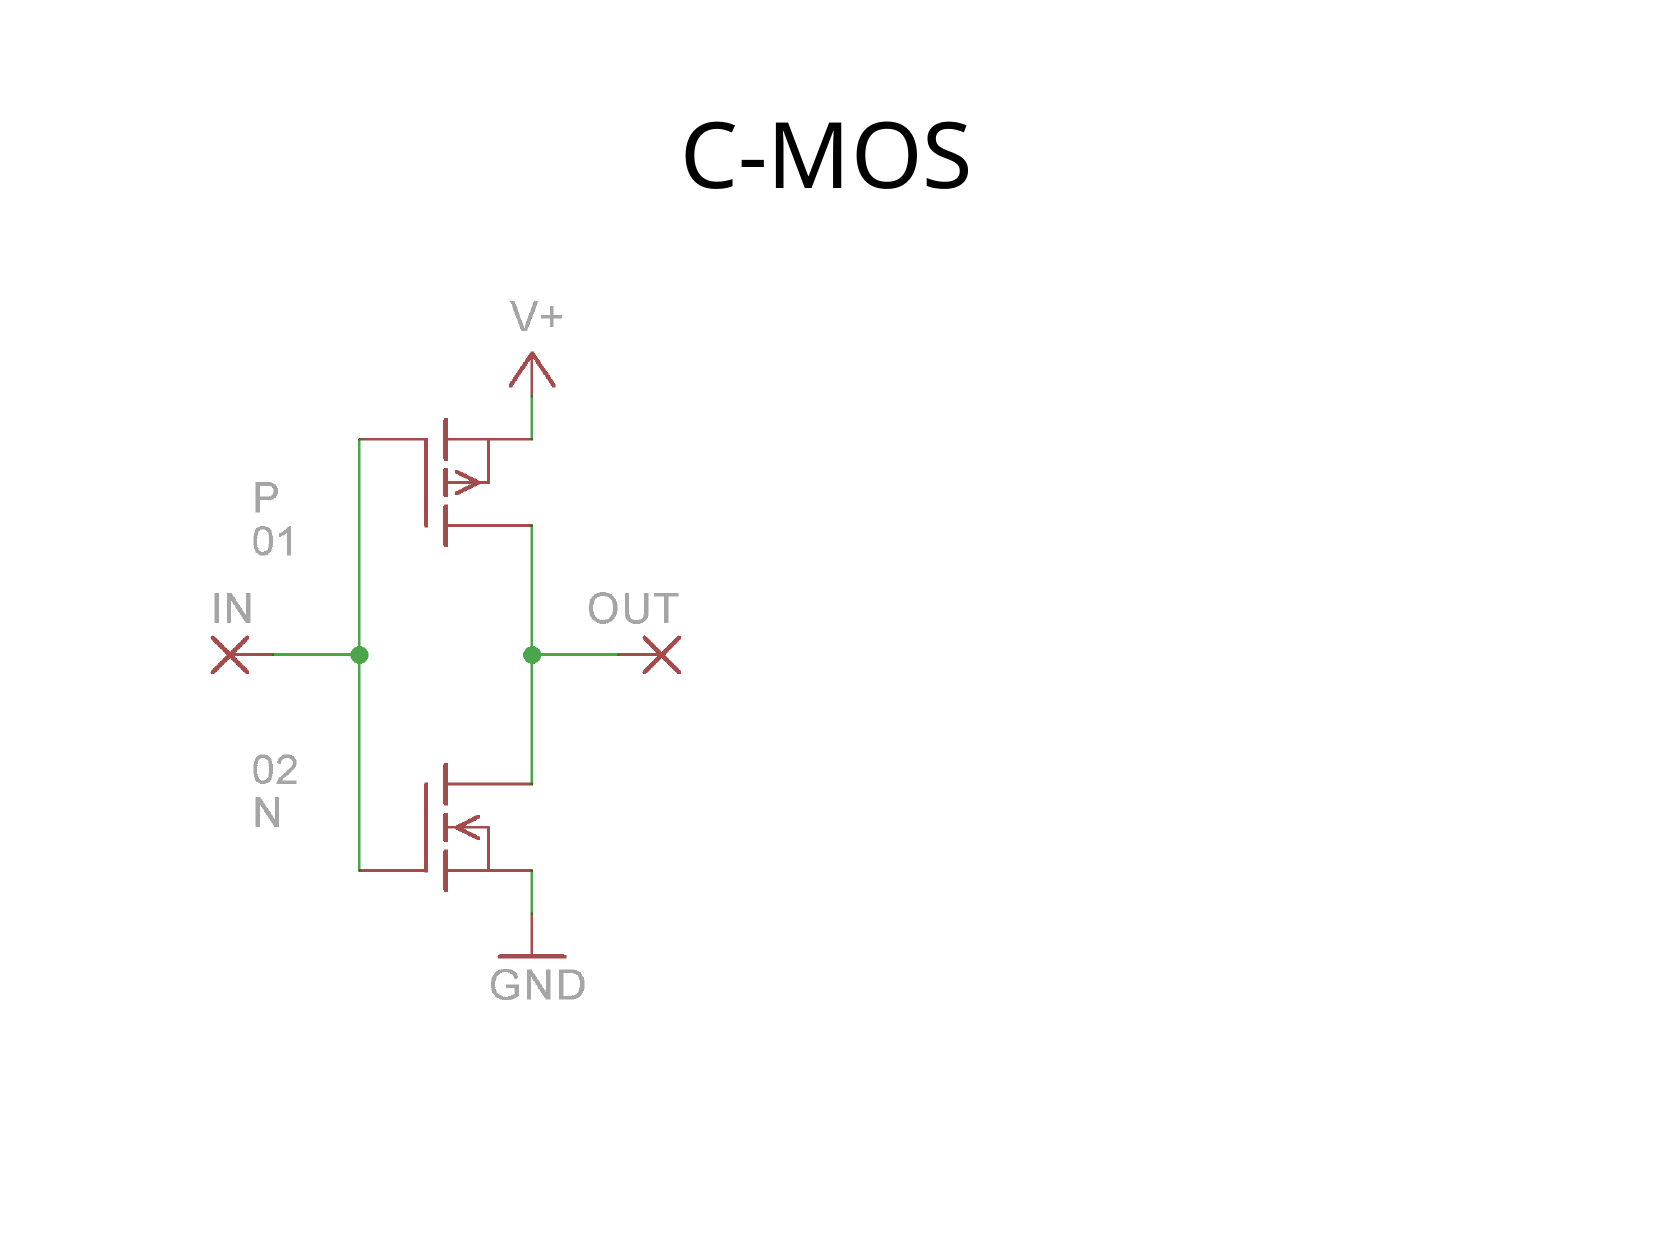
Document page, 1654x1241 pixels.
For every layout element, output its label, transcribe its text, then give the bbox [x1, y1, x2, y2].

picture [86, 290, 806, 1010]
title C-MOS [82, 49, 1571, 257]
